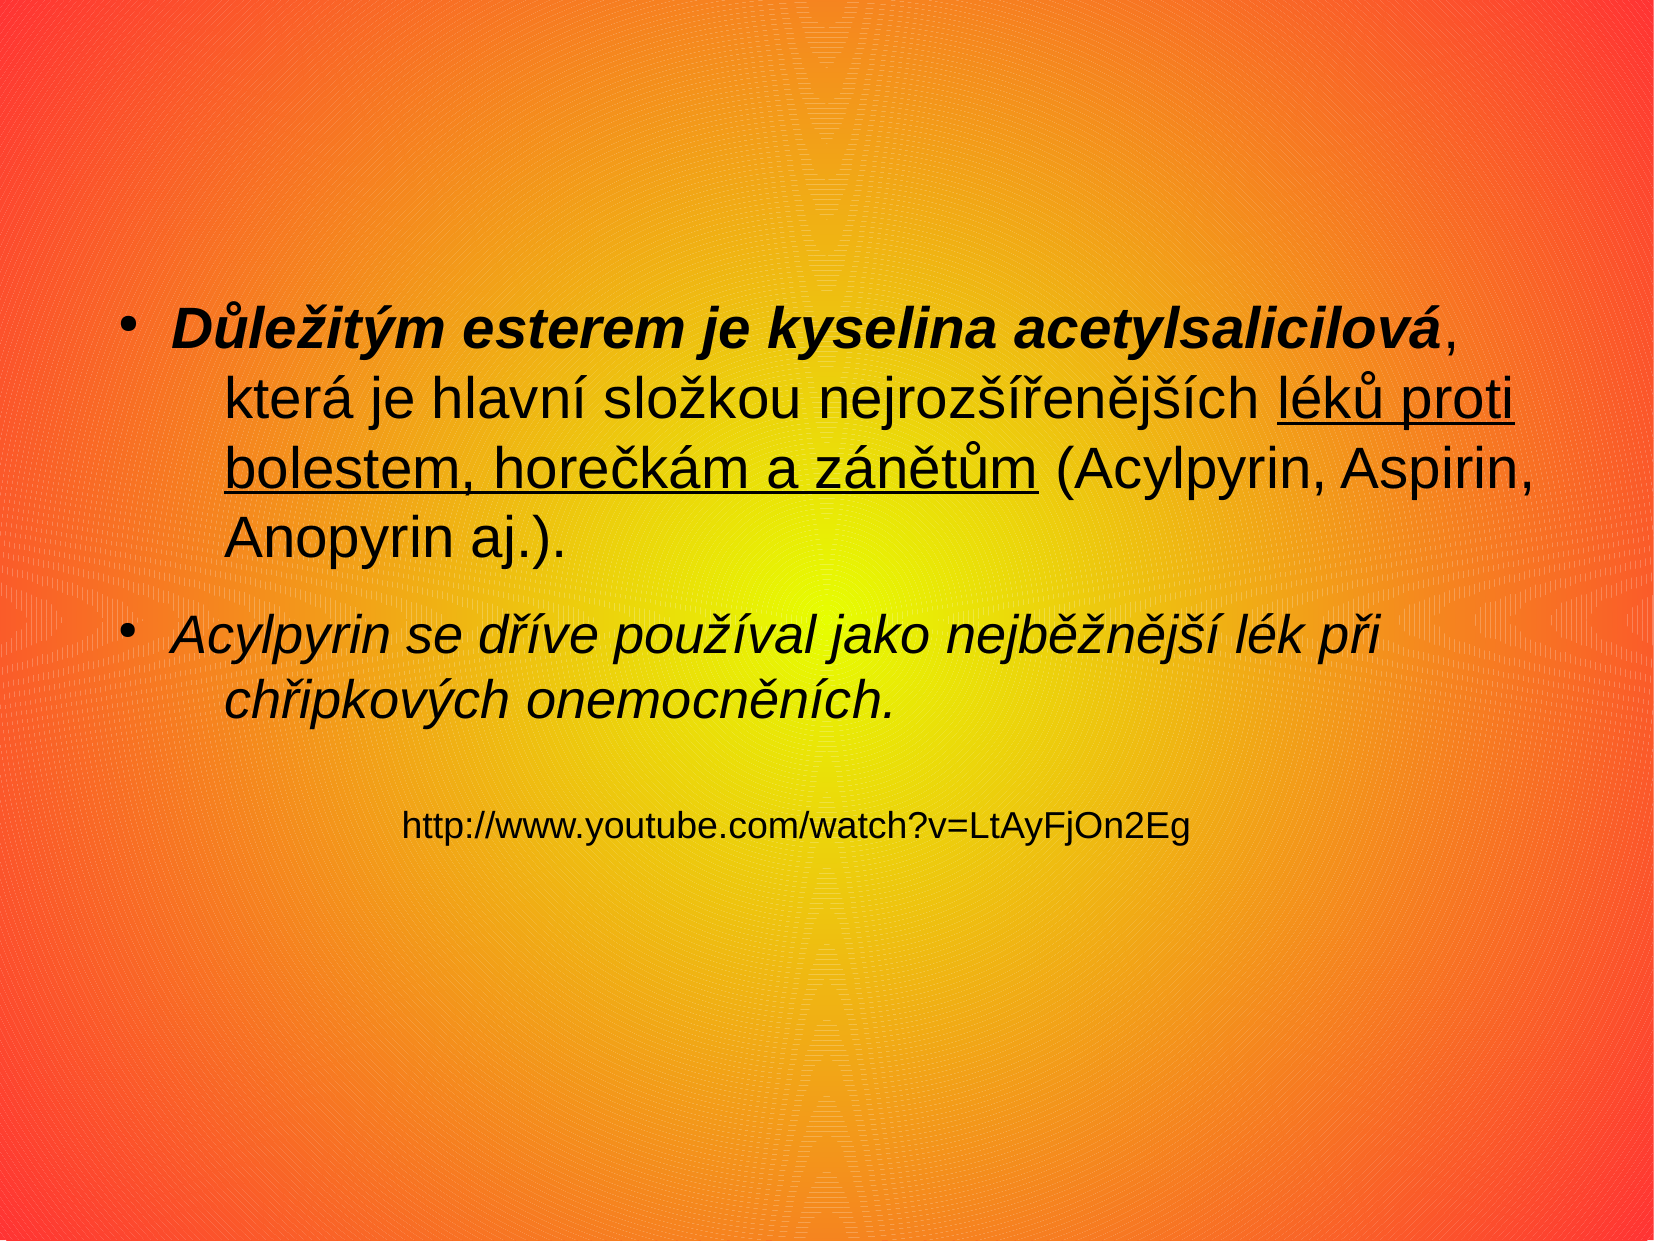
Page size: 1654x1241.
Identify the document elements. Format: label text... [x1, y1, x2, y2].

text_box http://www.youtube.com/watch?v=LtAyFjOn2Eg [386, 797, 1267, 897]
list Důležitým esterem je kyselina acetylsalicilová, která je hlavní složkou nejrozšířenějších léků proti bolestem, horečkám a zánětům (Acylpyrin, Aspirin, Anopyrin aj.). Acylpyrin se dříve používal jako nejběžnější lék při chřipkových onemocněních. [82, 290, 1571, 1109]
